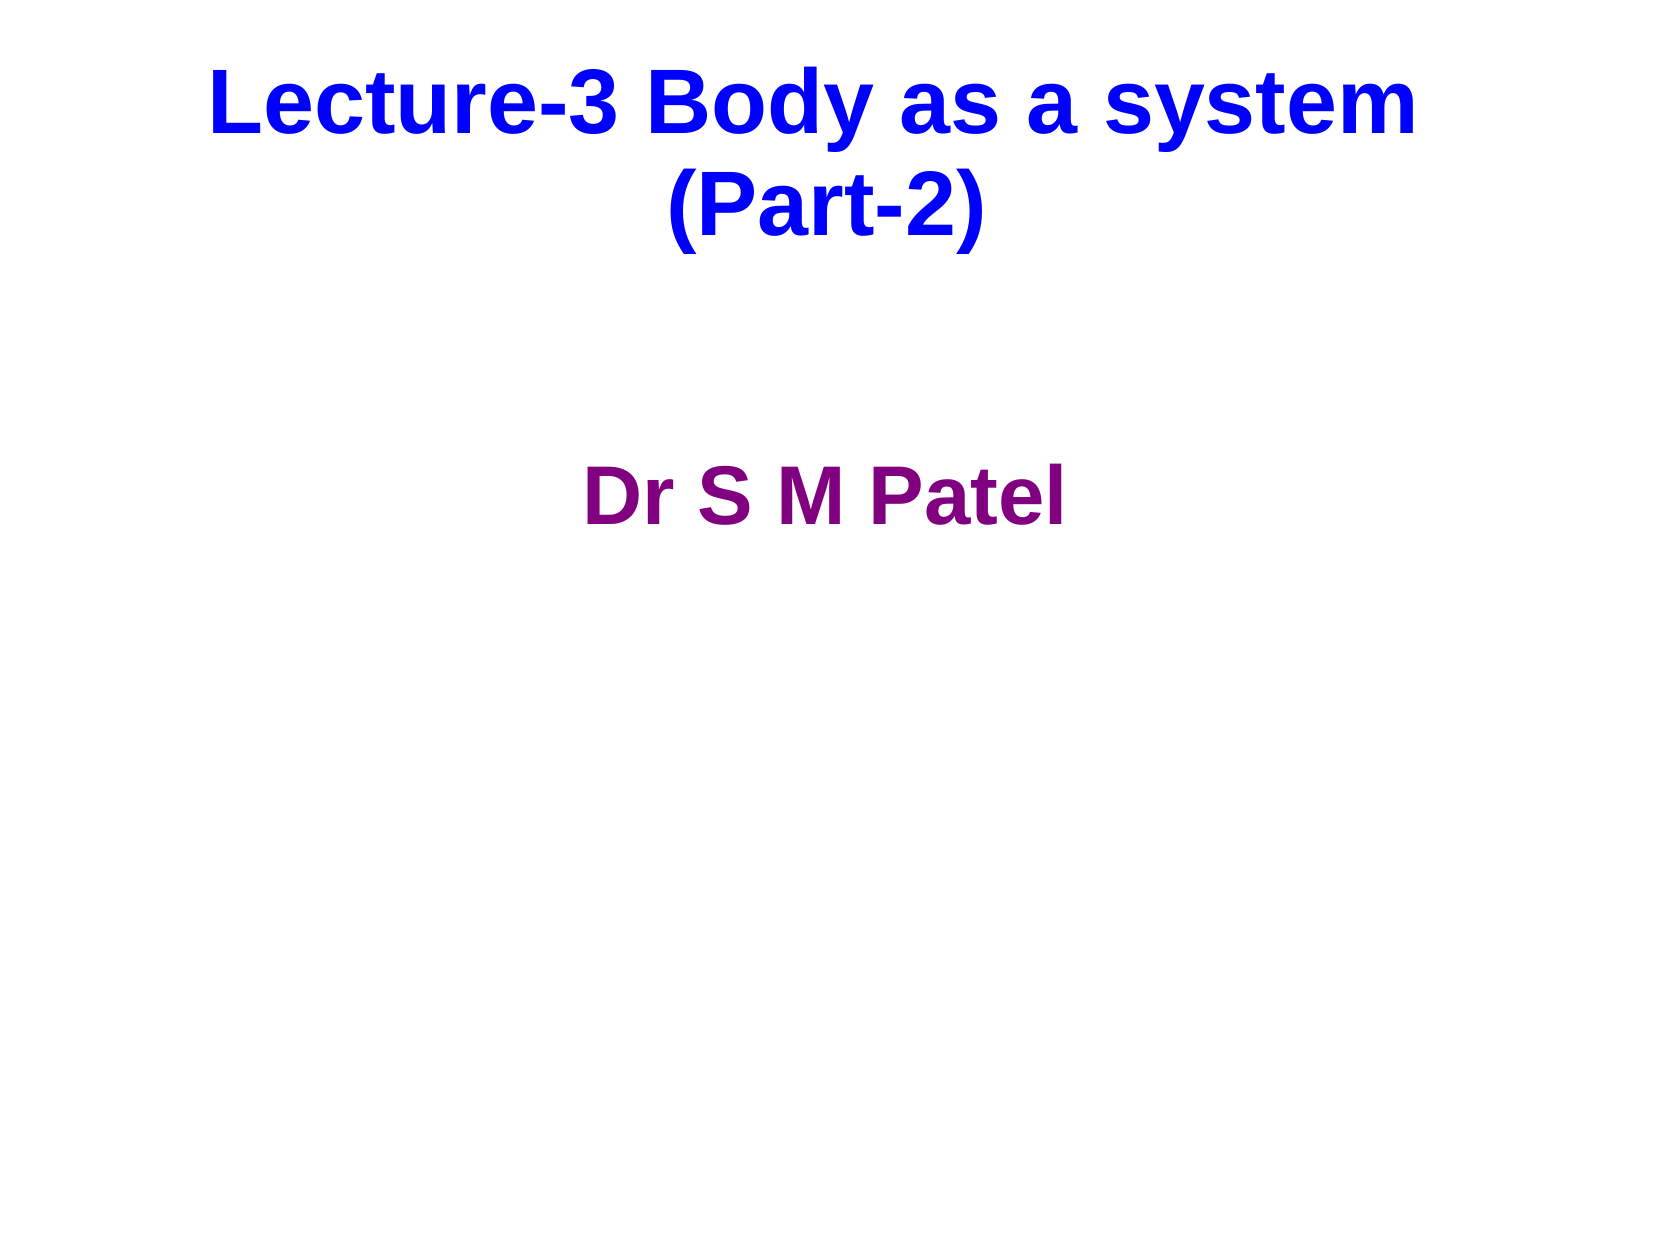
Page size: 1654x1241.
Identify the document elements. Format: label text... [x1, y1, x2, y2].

subtitle Dr S M Patel [390, 440, 1261, 646]
title Lecture-3 Body as a system (Part-2) [82, 49, 1571, 257]
